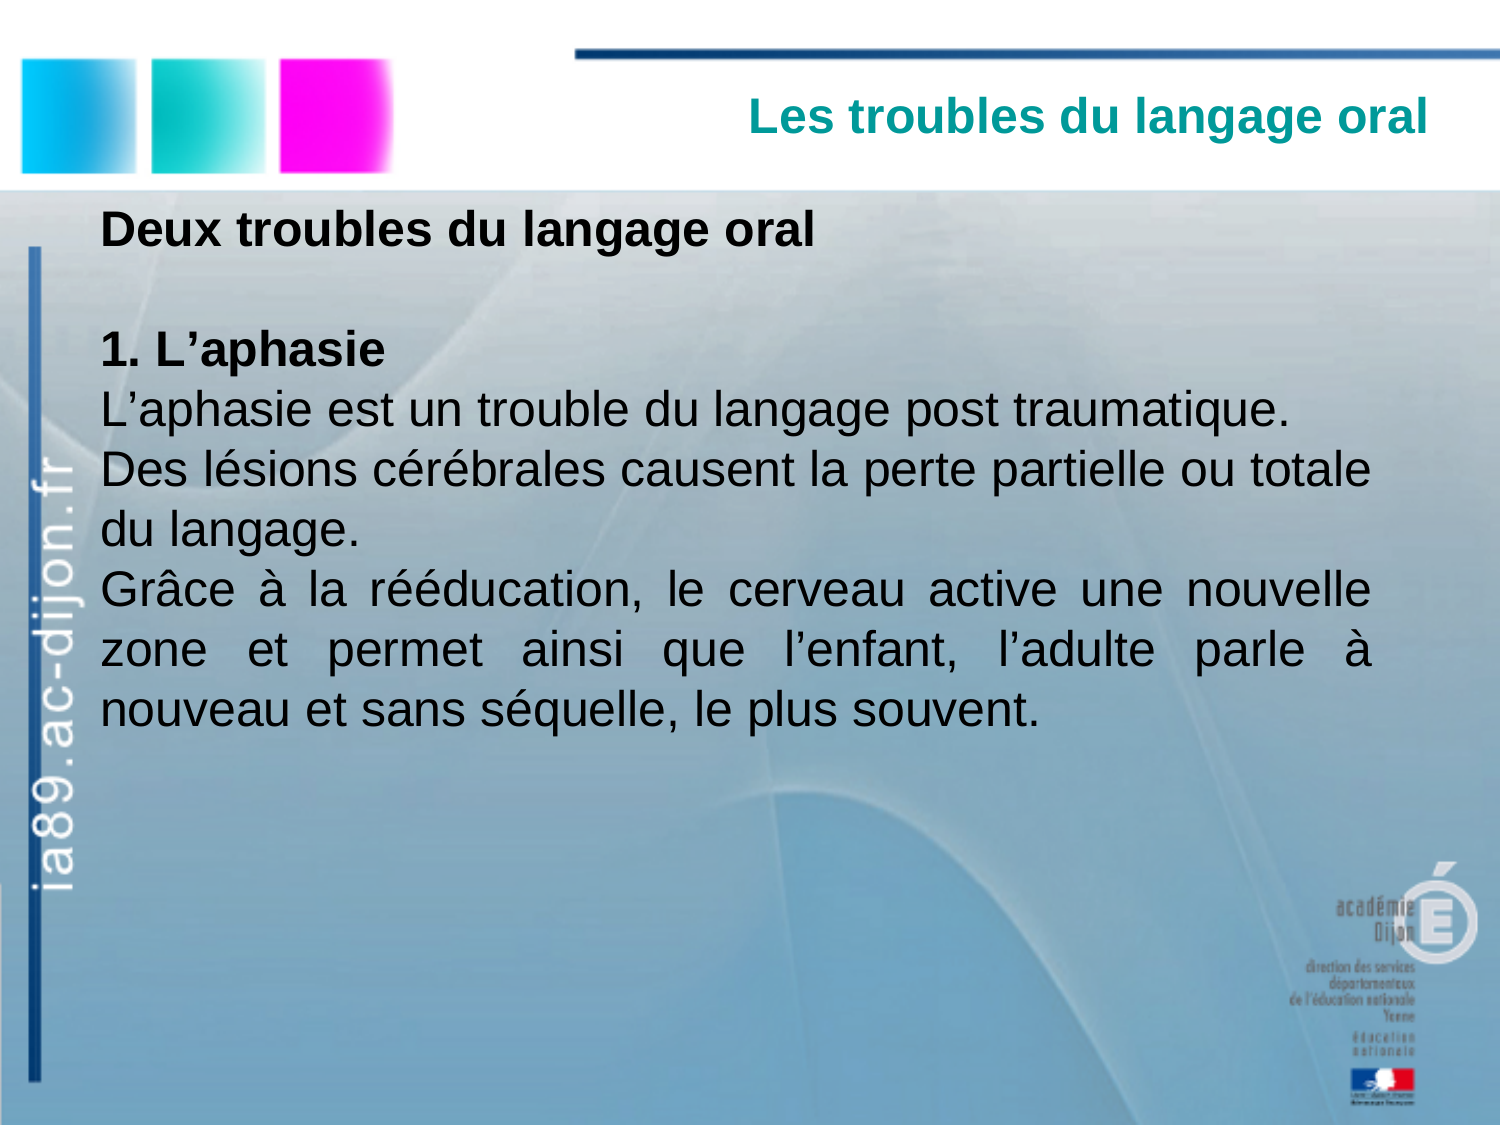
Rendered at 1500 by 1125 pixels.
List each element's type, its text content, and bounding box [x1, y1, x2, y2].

picture [0, 0, 1500, 1125]
list Deux troubles du langage oral 1. L’aphasie L’aphasie est un trouble du langage post traumatique. Des lésions cérébrales causent la perte partielle ou totale du langage. Grâce à la rééducation, le cerveau active une nouvelle zone et permet ainsi que l’enfant, l’adulte parle à nouveau et sans séquelle, le plus souvent. [85, 188, 1388, 857]
title Les troubles du langage oral [425, 42, 1459, 185]
